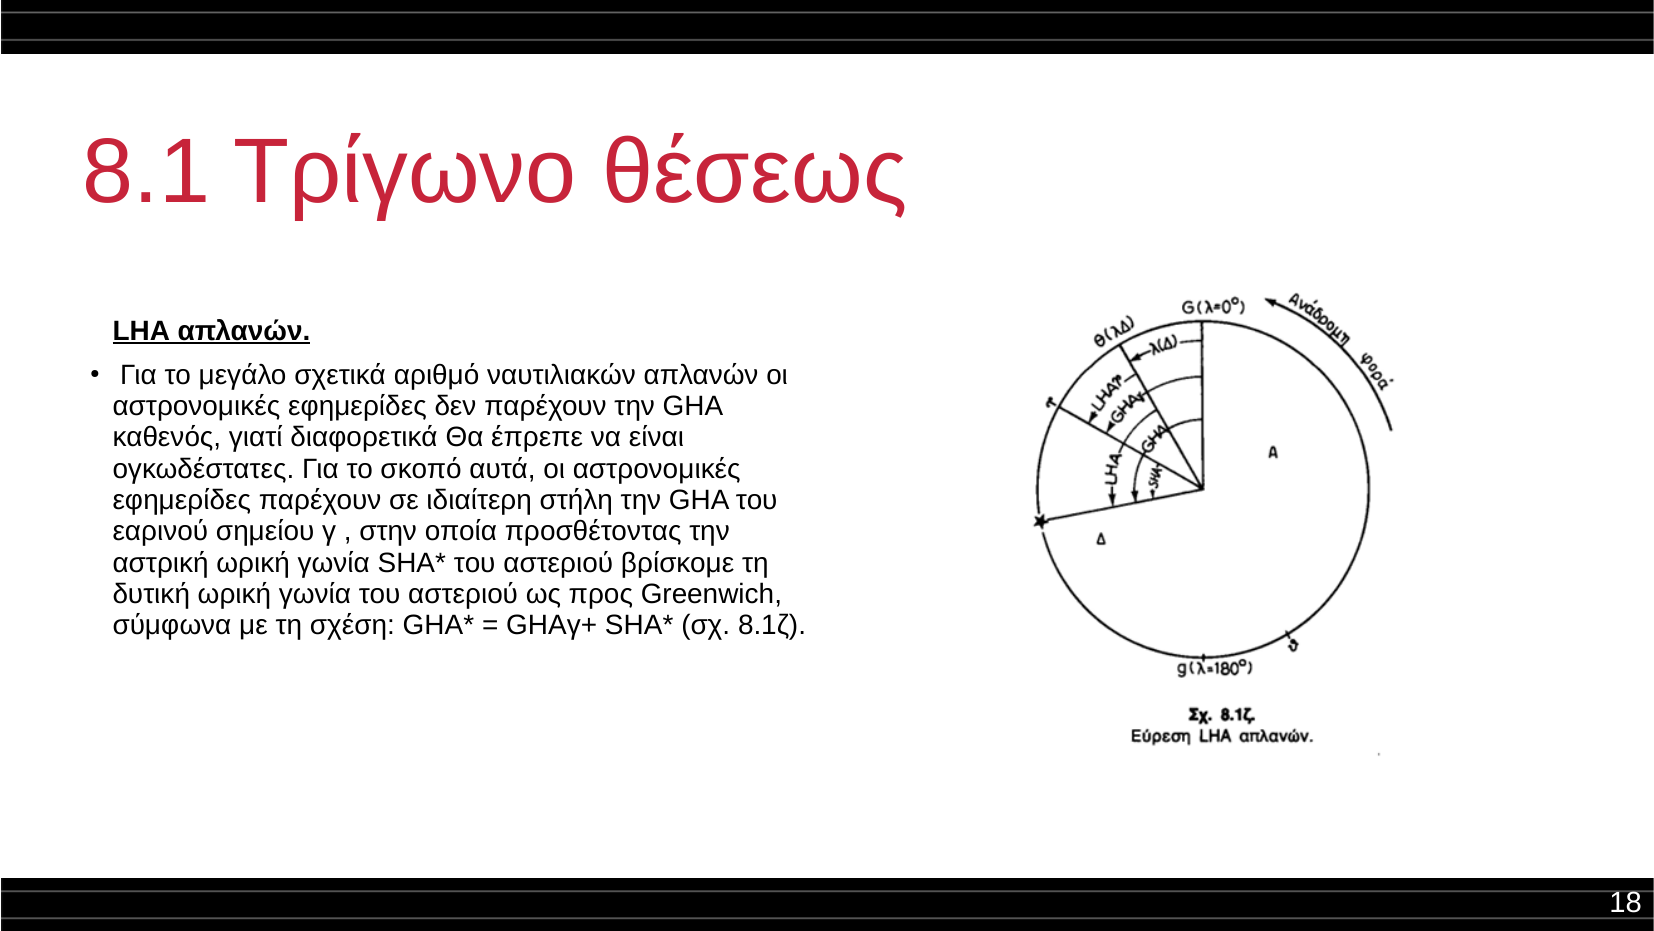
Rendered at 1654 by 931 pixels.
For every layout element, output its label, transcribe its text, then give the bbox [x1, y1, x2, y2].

title 8.1 Τρίγωνο θέσεως [82, 92, 1571, 249]
picture [975, 271, 1441, 757]
list LΗΑ απλανών. Για το μεγάλο σχετικά αριθμό ναυτιλιακών απλανών οι αστρονομικές εφημερίδες δεν παρέχουν την GHA καθενός, γιατί διαφορετικά Θα έπρεπε να είναι ογκωδέστατες. Για το σκοπό αυτά, οι αστρονομικές εφημερίδες παρέχουν σε ιδιαίτερη στήλη την GHA του εαρινού σημείου γ , στην οποία προσθέτοντας την αστρική ωρική γωνία SΗΑ* του αστεριού βρίσκομε τη δυτική ωρική γωνία του αστεριού ως προς Greenwich, σύμφωνα με τη σχέση: GHA* = GHAγ+ SΗΑ* (σχ. 8.1ζ). [82, 271, 809, 758]
picture [1, 0, 1654, 54]
picture [1, 878, 1654, 931]
